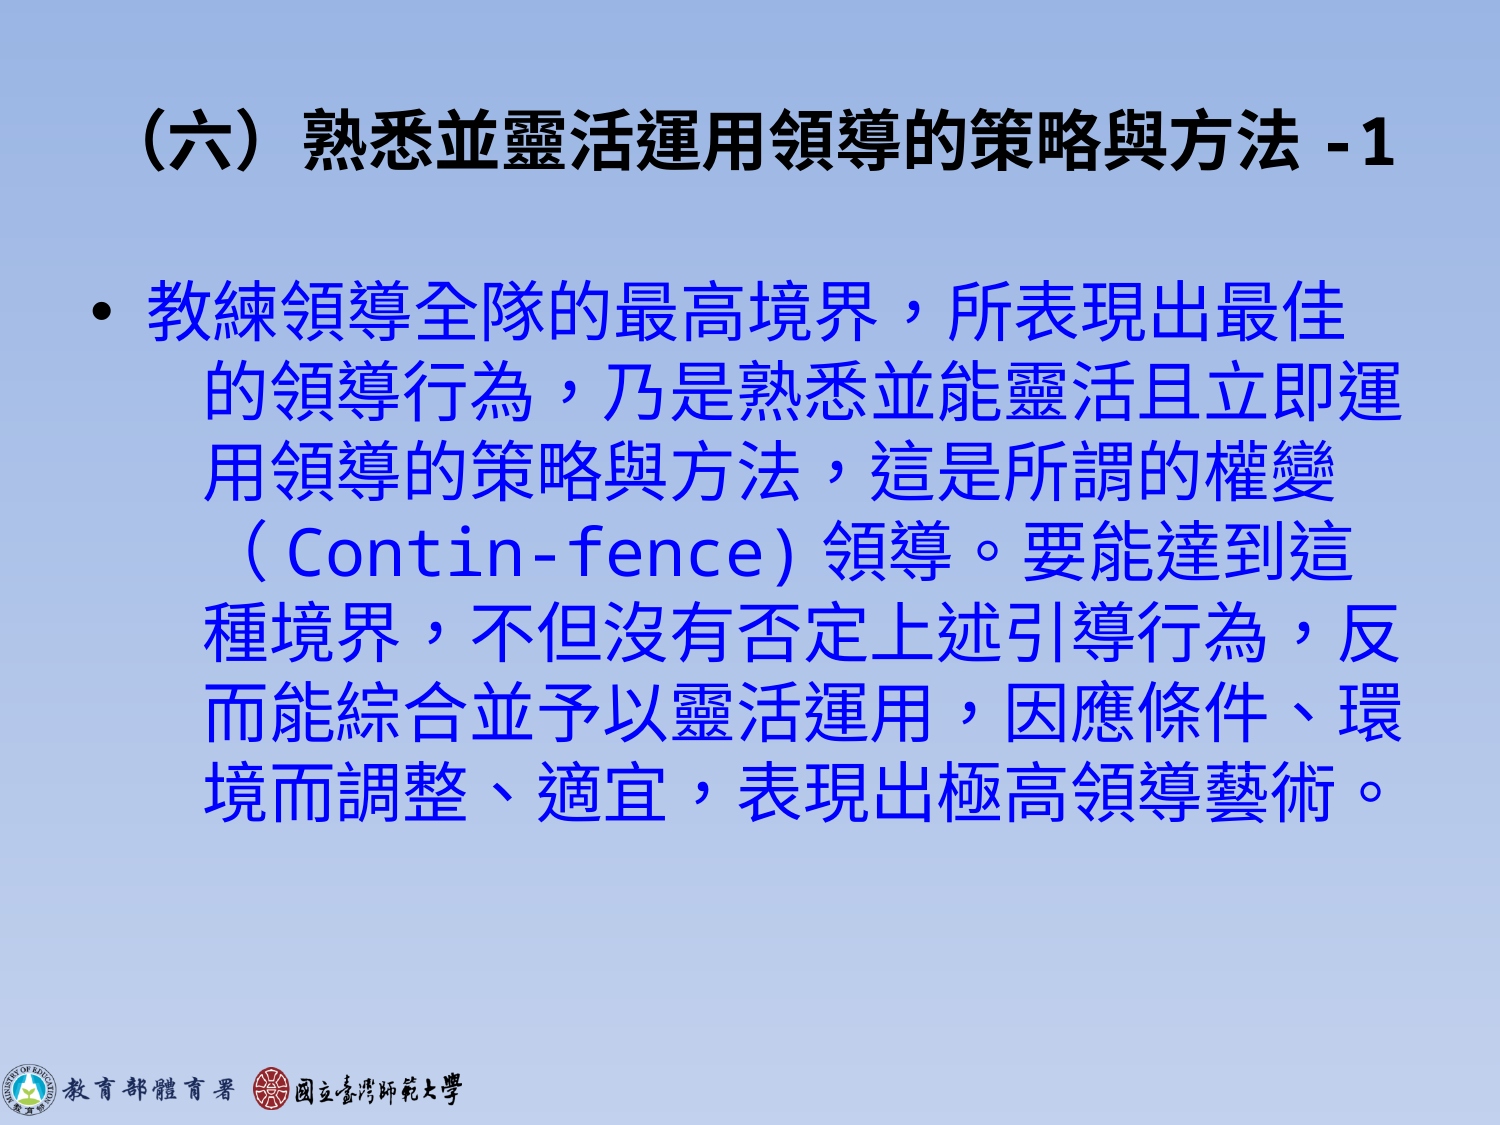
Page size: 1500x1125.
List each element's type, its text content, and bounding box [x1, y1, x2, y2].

title （六）熟悉並靈活運用領導的策略與方法-1 [75, 45, 1426, 233]
list 教練領導全隊的最高境界，所表現出最佳的領導行為，乃是熟悉並能靈活且立即運用領導的策略與方法，這是所謂的權變（Contin-fence)領導。要能達到這種境界，不但沒有否定上述引導行為，反而能綜合並予以靈活運用，因應條件、環境而調整、適宜，表現出極高領導藝術。 [75, 262, 1426, 1005]
